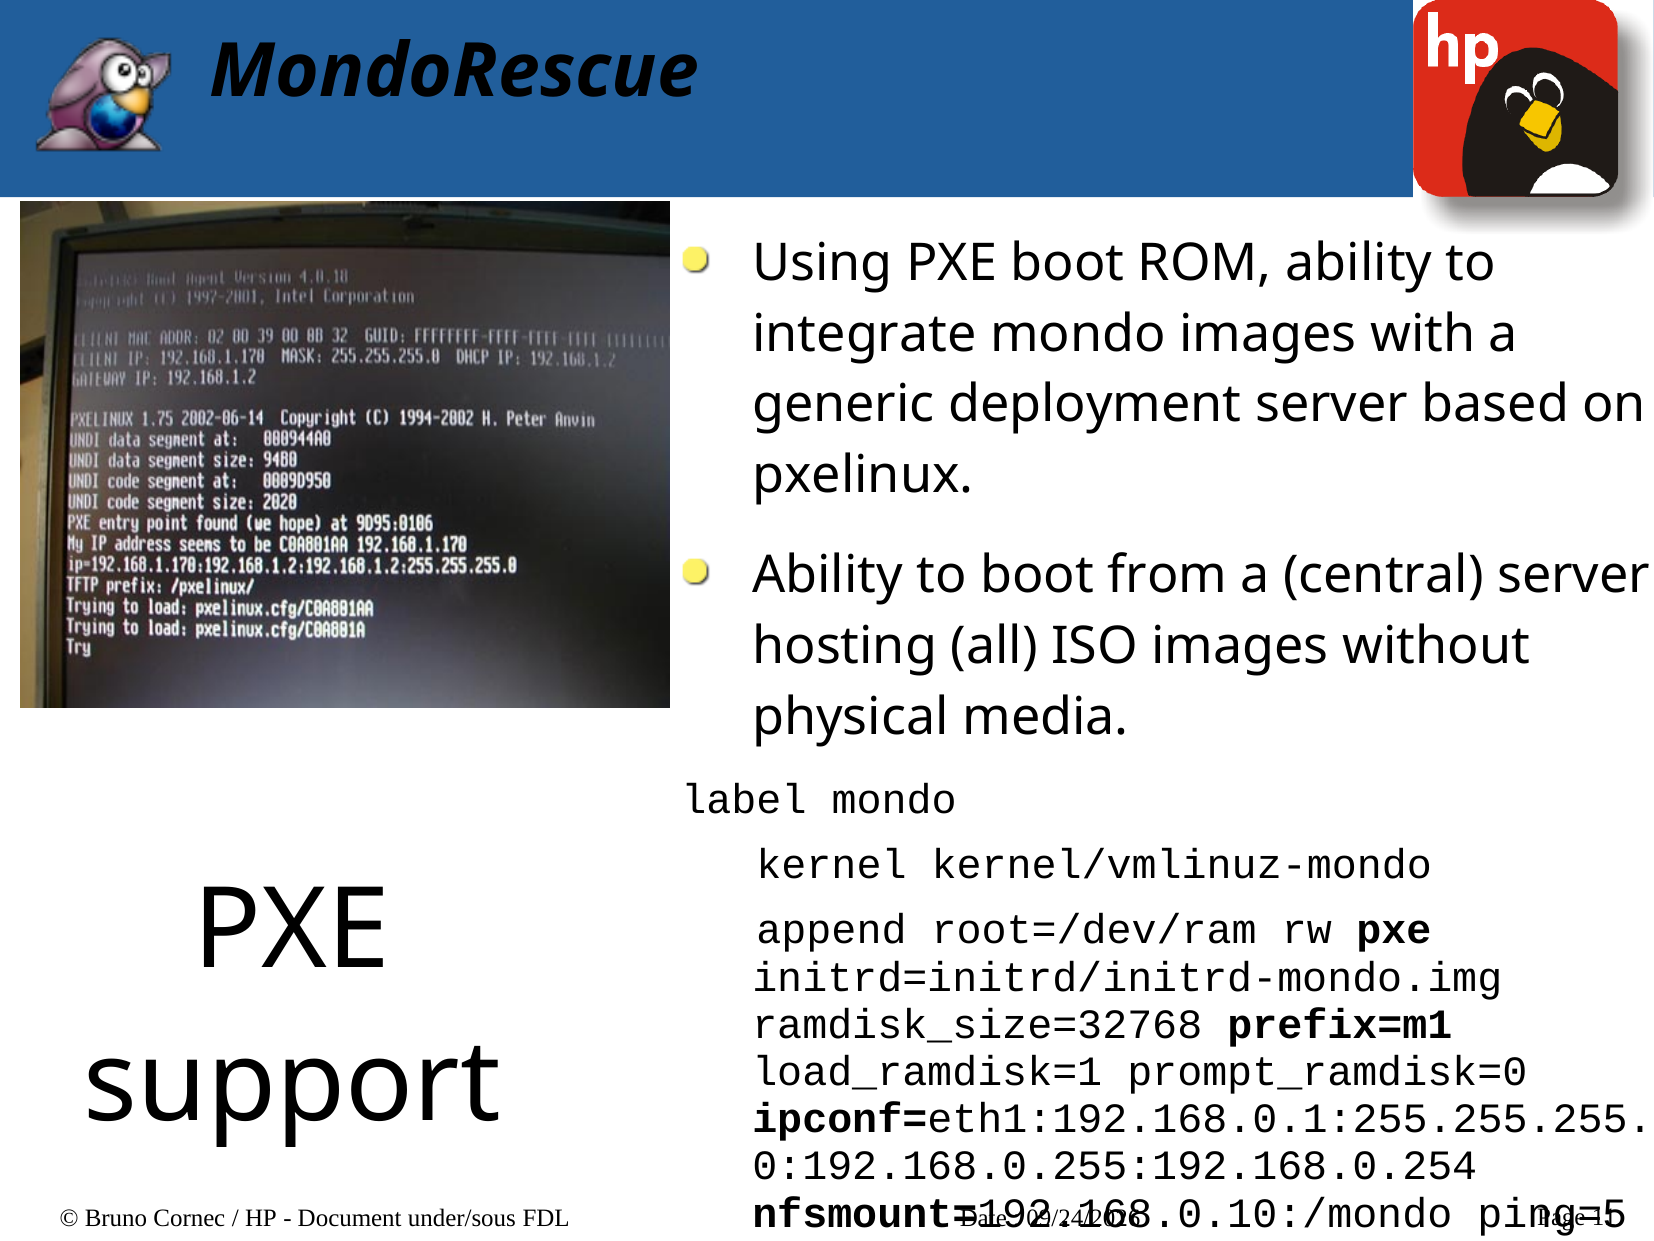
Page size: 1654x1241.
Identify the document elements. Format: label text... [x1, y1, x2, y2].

list Using PXE boot ROM, ability to integrate mondo images with a generic deployment server based on pxelinux. Ability to boot from a (central) server hosting (all) ISO images without physical media. label mondo kernel kernel/vmlinuz-mondo append root=/dev/ram rw pxe initrd=initrd/initrd-mondo.img ramdisk_size=32768 prefix=m1 load_ramdisk=1 prompt_ramdisk=0 ipconf=eth1:192.168.0.1:255.255.255.0:192.168.0.255:192.168.0.254 nfsmount=192.168.0.10:/mondo ping=5 [669, 224, 1654, 1188]
picture [1413, 0, 1654, 224]
text_box PXE support [83, 847, 580, 1127]
picture [0, 0, 211, 199]
picture [20, 201, 670, 708]
